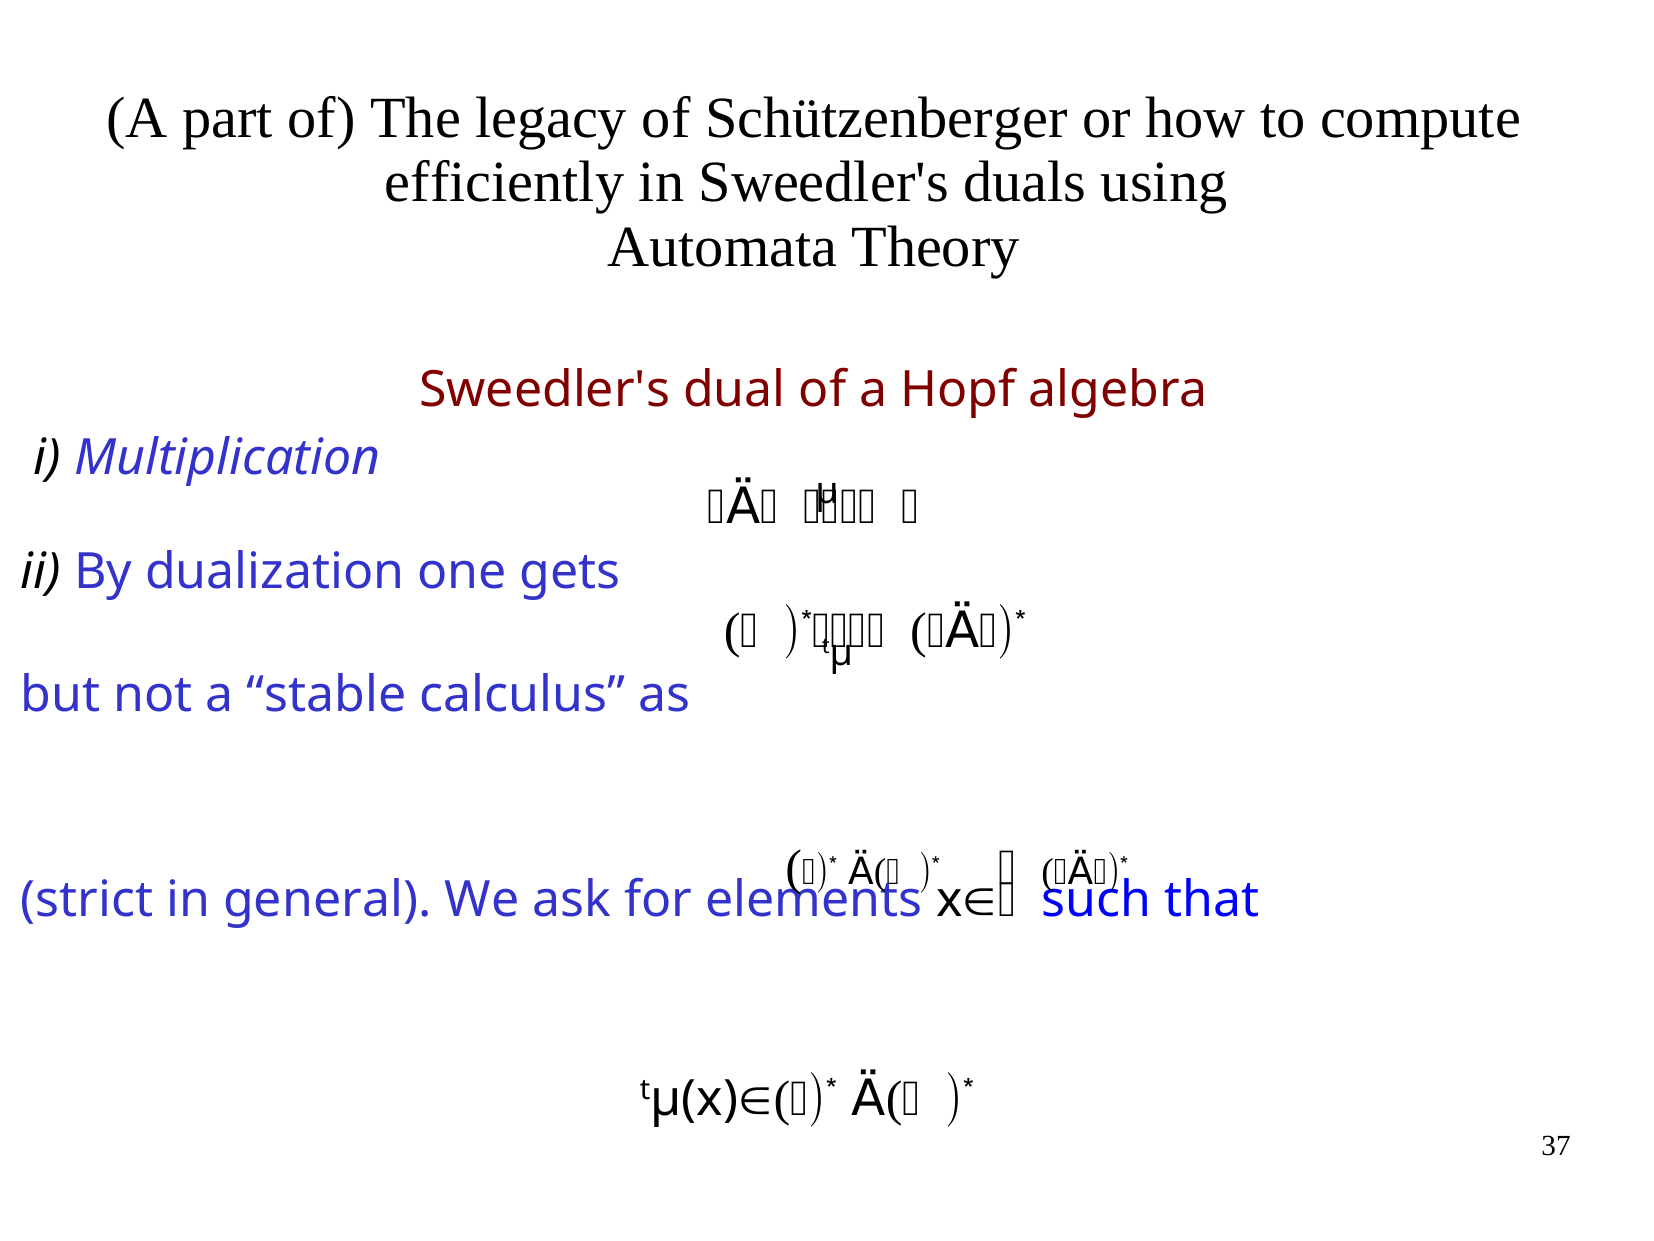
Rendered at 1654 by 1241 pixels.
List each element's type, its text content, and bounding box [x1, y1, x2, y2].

text_box tµ(x)()* Ä( )* [625, 1054, 1081, 1166]
text_box (A part of) The legacy of Schützenberger or how to compute efficiently in Sweedler's duals using Automata Theory Sweedler's dual of a Hopf algebra i) Multiplication Ä   ii) By dualization one gets ( )* (Ä)* but not a “stable calculus” as (strict in general). We ask for elements x such that [20, 77, 1622, 940]
text_box ()* Ä( )*  (Ä)* [631, 832, 1283, 944]
text_box µ [800, 455, 856, 541]
text_box tµ [807, 618, 883, 704]
